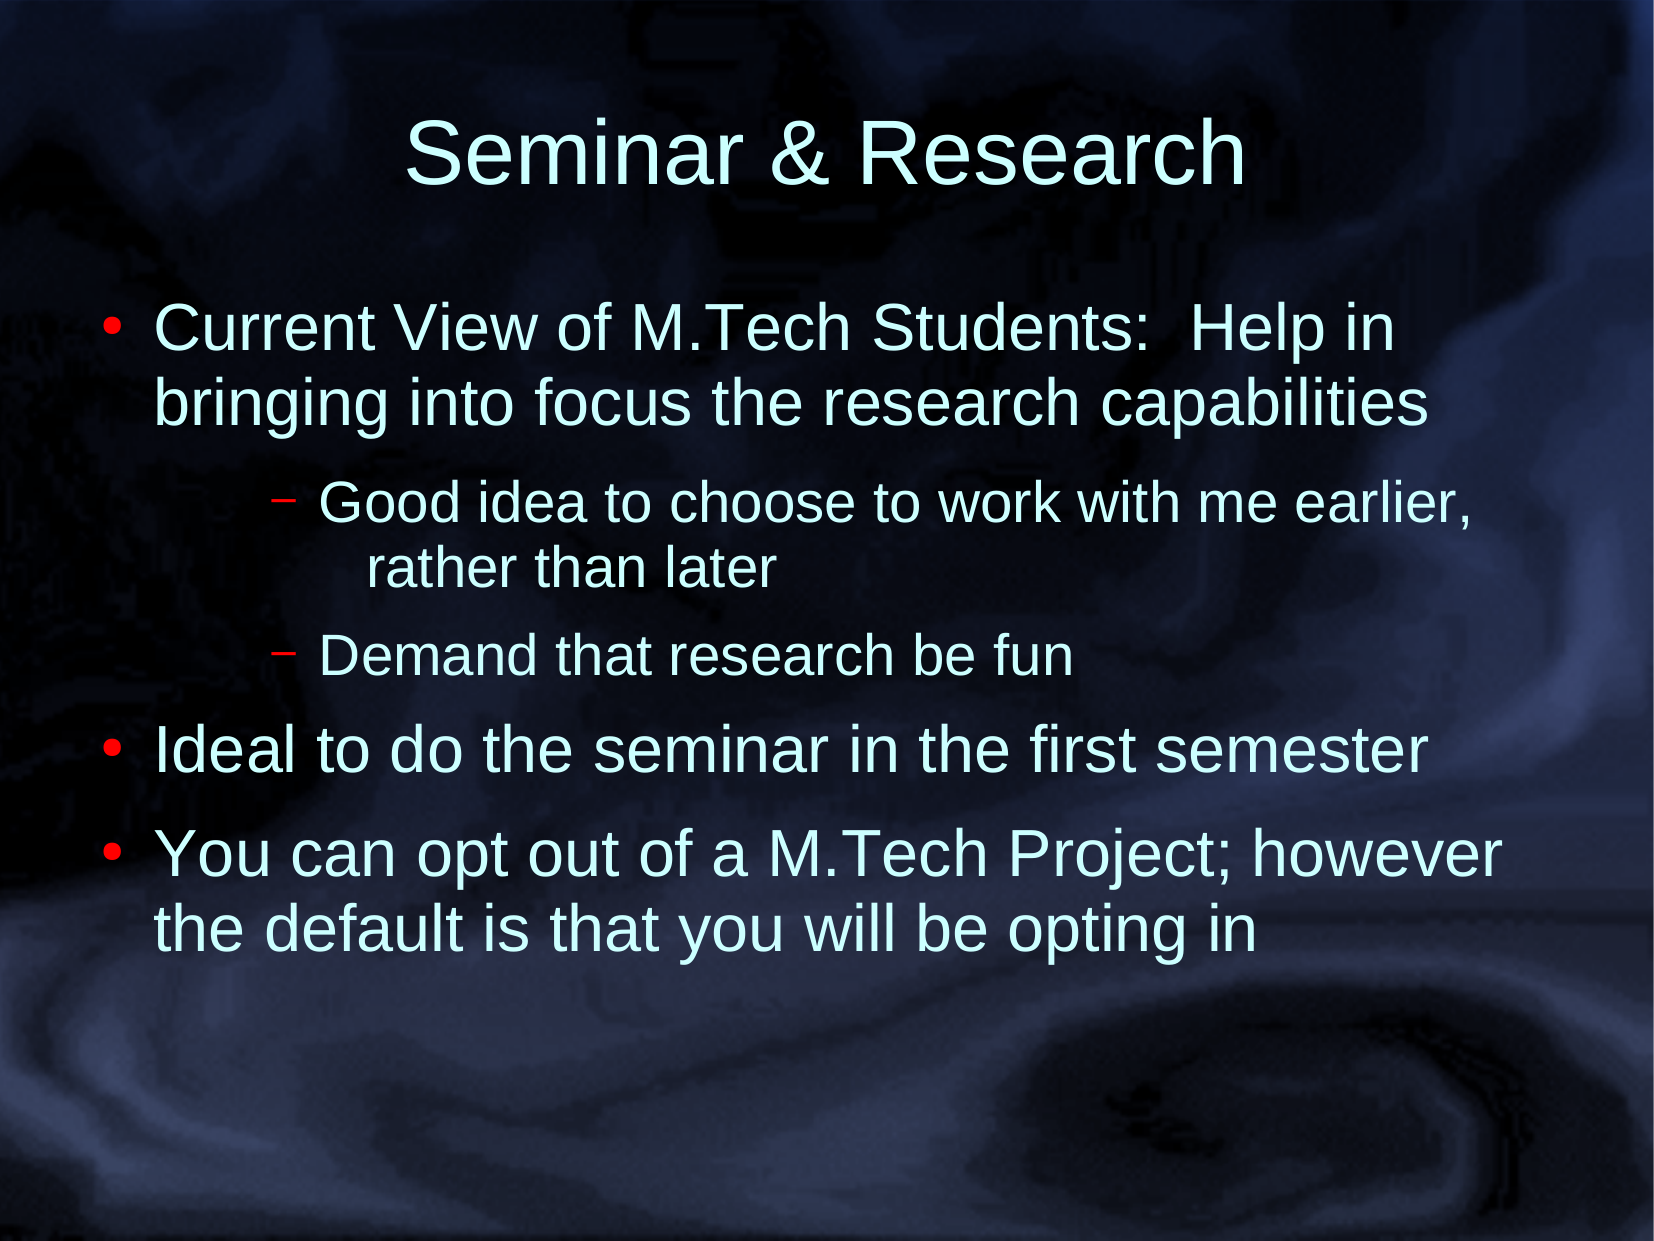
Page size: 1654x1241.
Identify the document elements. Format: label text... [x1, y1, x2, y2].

list Current View of M.Tech Students: Help in bringing into focus the research capabilities Good idea to choose to work with me earlier, rather than later Demand that research be fun Ideal to do the seminar in the first semester You can opt out of a M.Tech Project; however the default is that you will be opting in [82, 290, 1571, 1094]
picture [0, 0, 1654, 1241]
title Seminar & Research [82, 56, 1571, 250]
